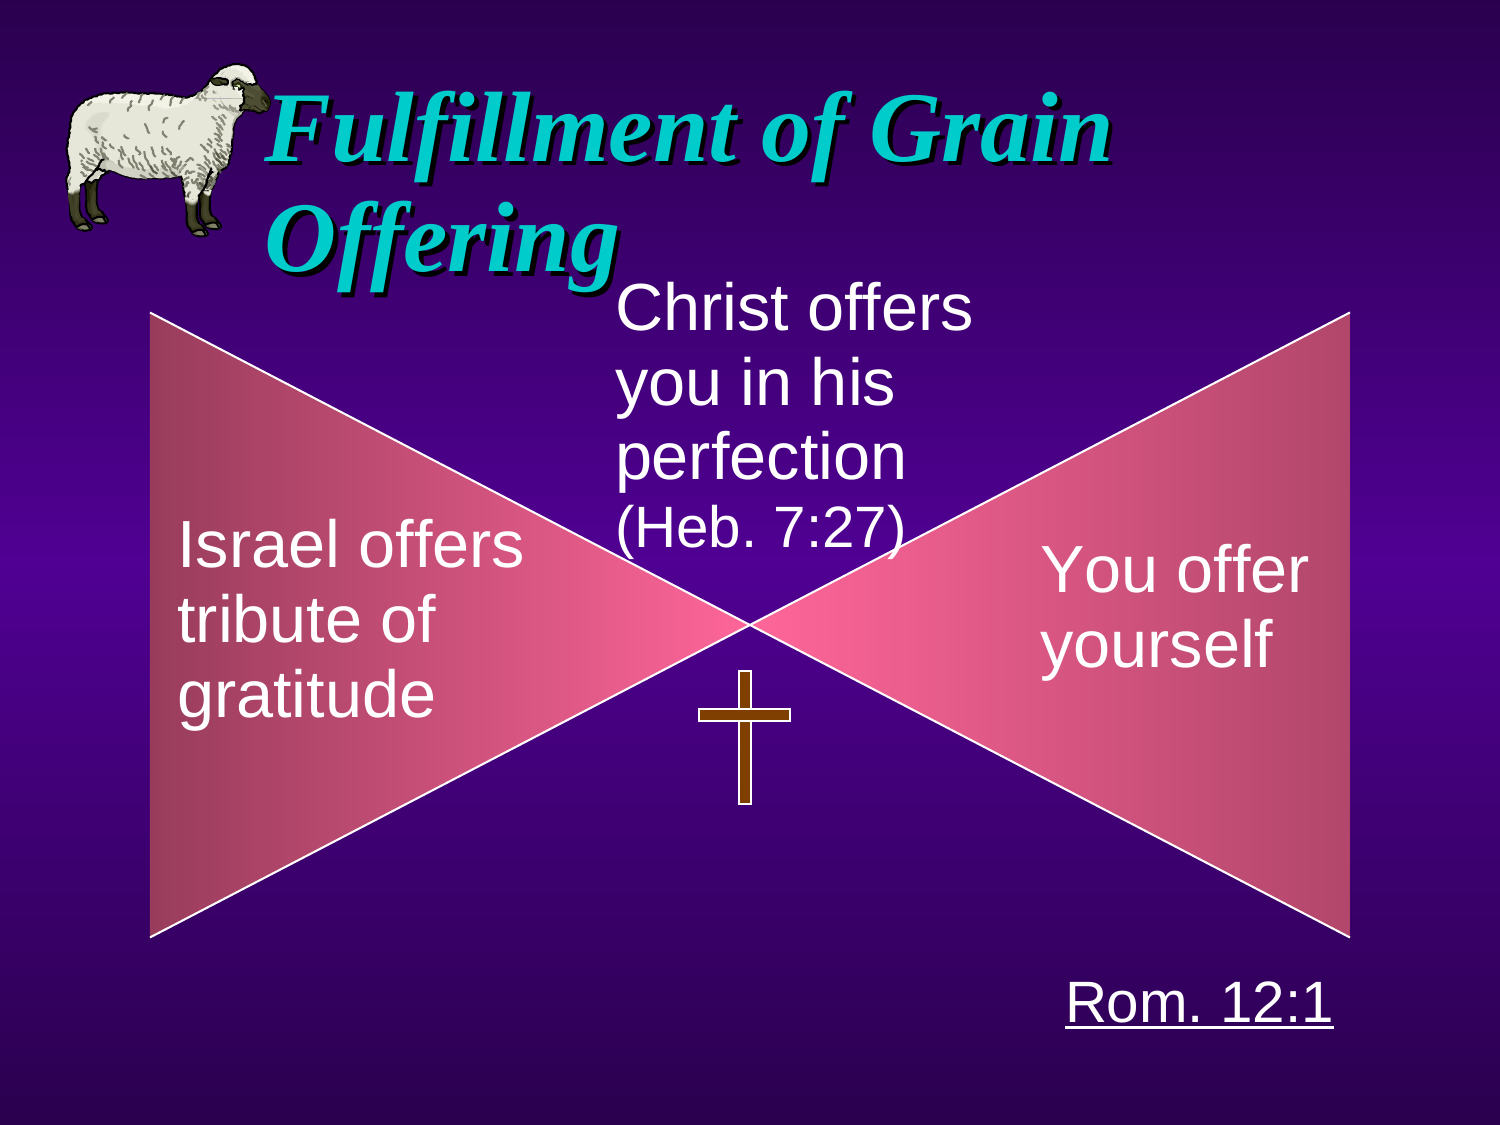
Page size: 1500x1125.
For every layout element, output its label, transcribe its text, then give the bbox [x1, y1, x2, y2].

text_box [563, 530, 745, 720]
text_box [699, 671, 790, 804]
text_box Israel offers tribute of gratitude [162, 499, 563, 740]
text_box Rom. 12:1 [1049, 962, 1450, 1043]
title Fulfillment of Grain Offering [249, 55, 1388, 311]
text_box You offer yourself [1024, 524, 1413, 690]
text_box Christ offers you in his perfection (Heb. 7:27) [599, 262, 1000, 567]
text_box [755, 314, 1351, 936]
text_box [149, 314, 524, 936]
